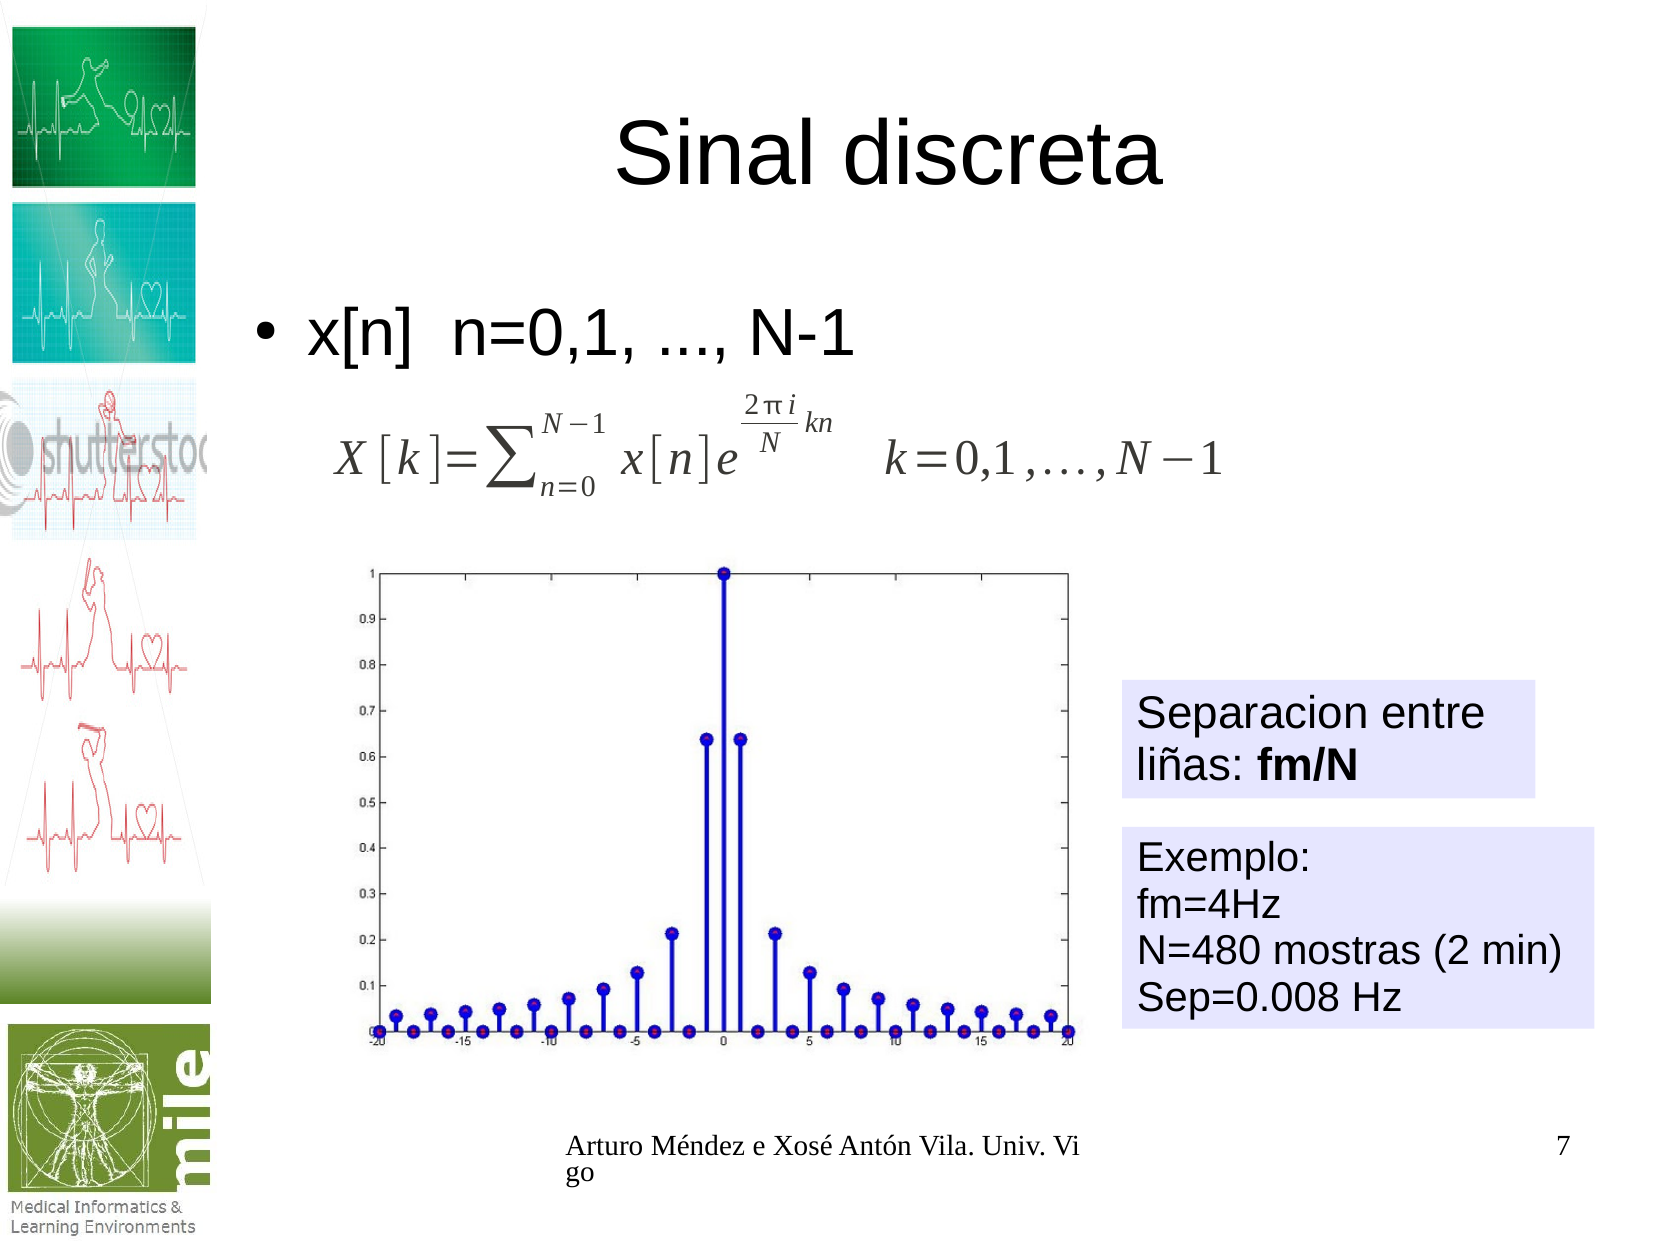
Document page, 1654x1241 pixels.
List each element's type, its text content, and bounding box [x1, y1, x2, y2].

chart [322, 388, 1230, 502]
picture [264, 531, 1152, 1093]
text_box Exemplo: fm=4Hz N=480 mostras (2 min) Sep=0.008 Hz [1122, 826, 1595, 1029]
picture [0, 1008, 228, 1241]
picture [0, 0, 207, 886]
text_box Separacion entre liñas: fm/N [1122, 679, 1536, 799]
list x[n] n=0,1, ..., N-1 [236, 295, 1571, 1114]
title Sinal discreta [206, 49, 1571, 257]
